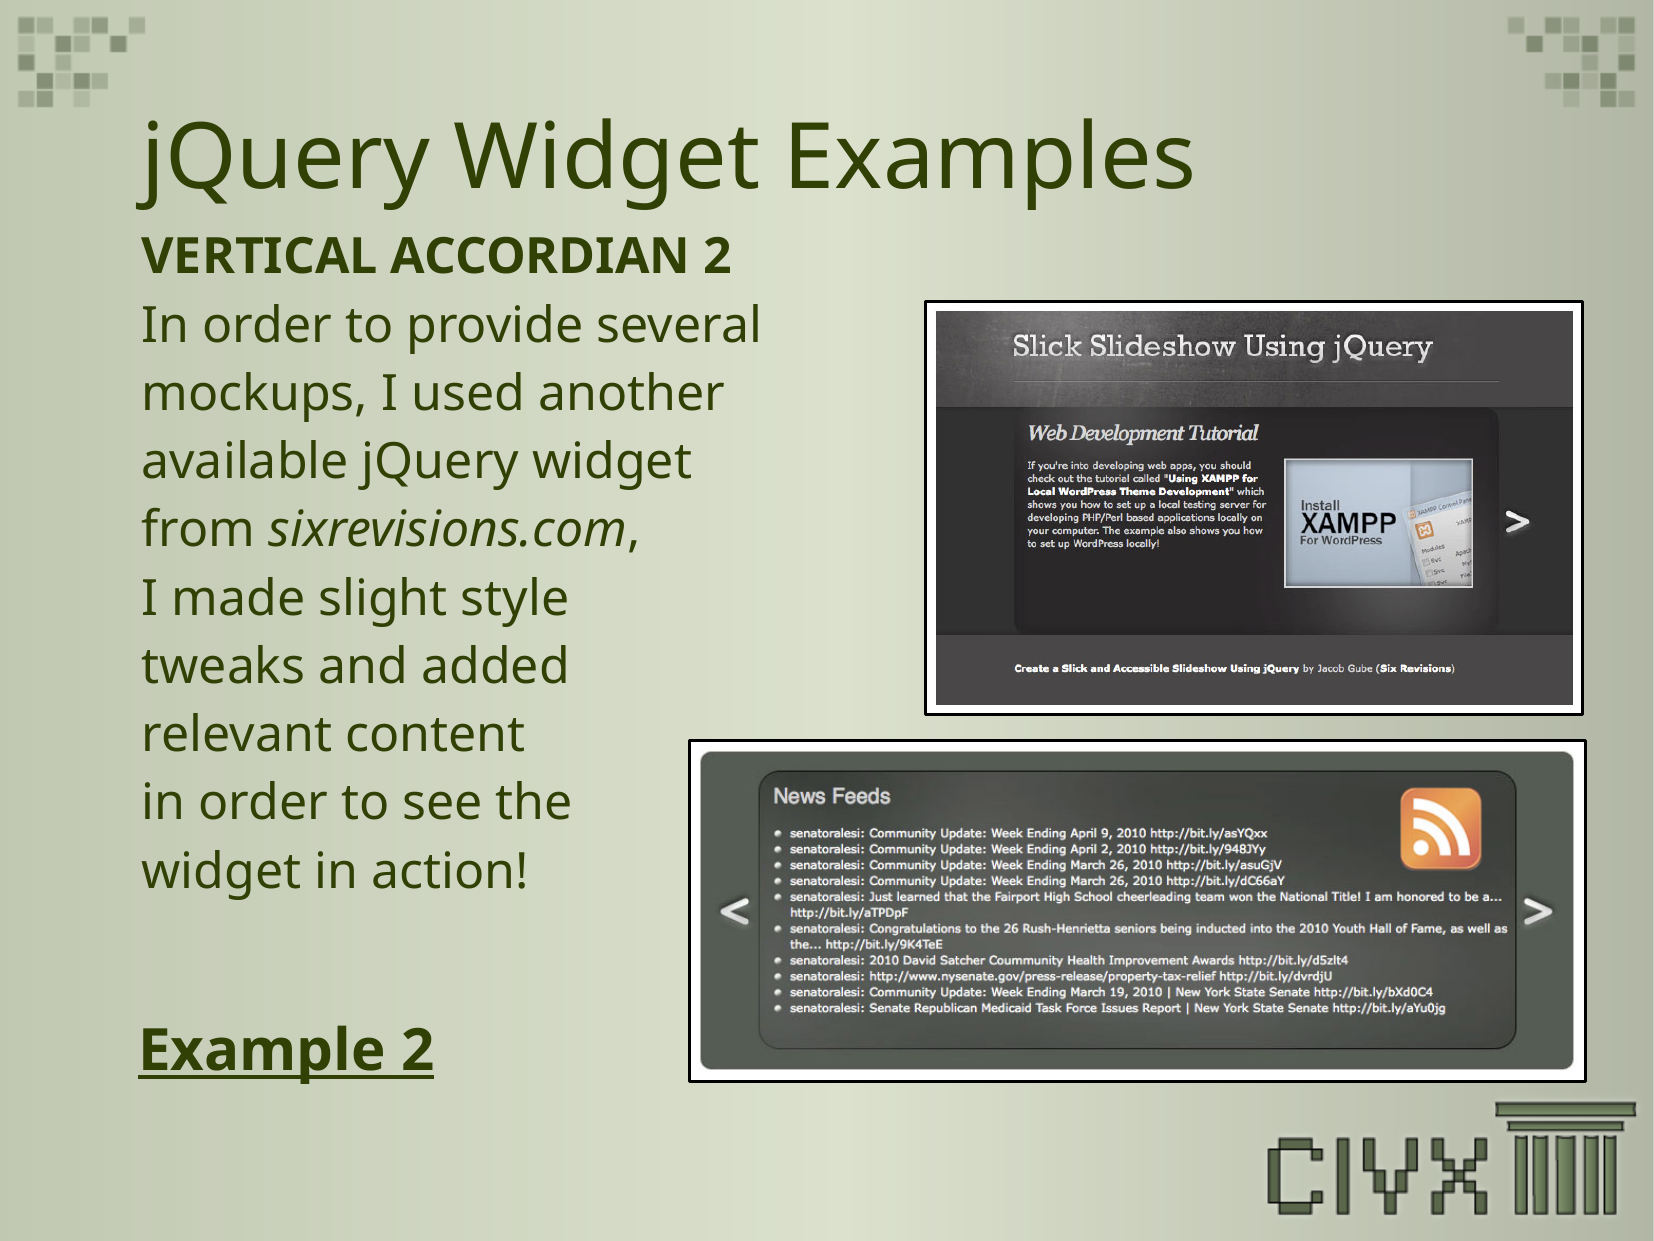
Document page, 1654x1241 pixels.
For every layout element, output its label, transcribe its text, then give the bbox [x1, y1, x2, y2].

subtitle VERTICAL ACCORDIAN 2 In order to provide several mockups, I used another available jQuery widget from sixrevisions.com, I made slight style tweaks and added relevant content in order to see the widget in action! [141, 262, 1630, 1066]
picture [0, 0, 1654, 1241]
title jQuery Widget Examples [141, 56, 1630, 250]
text_box Example 2 [138, 1013, 492, 1082]
